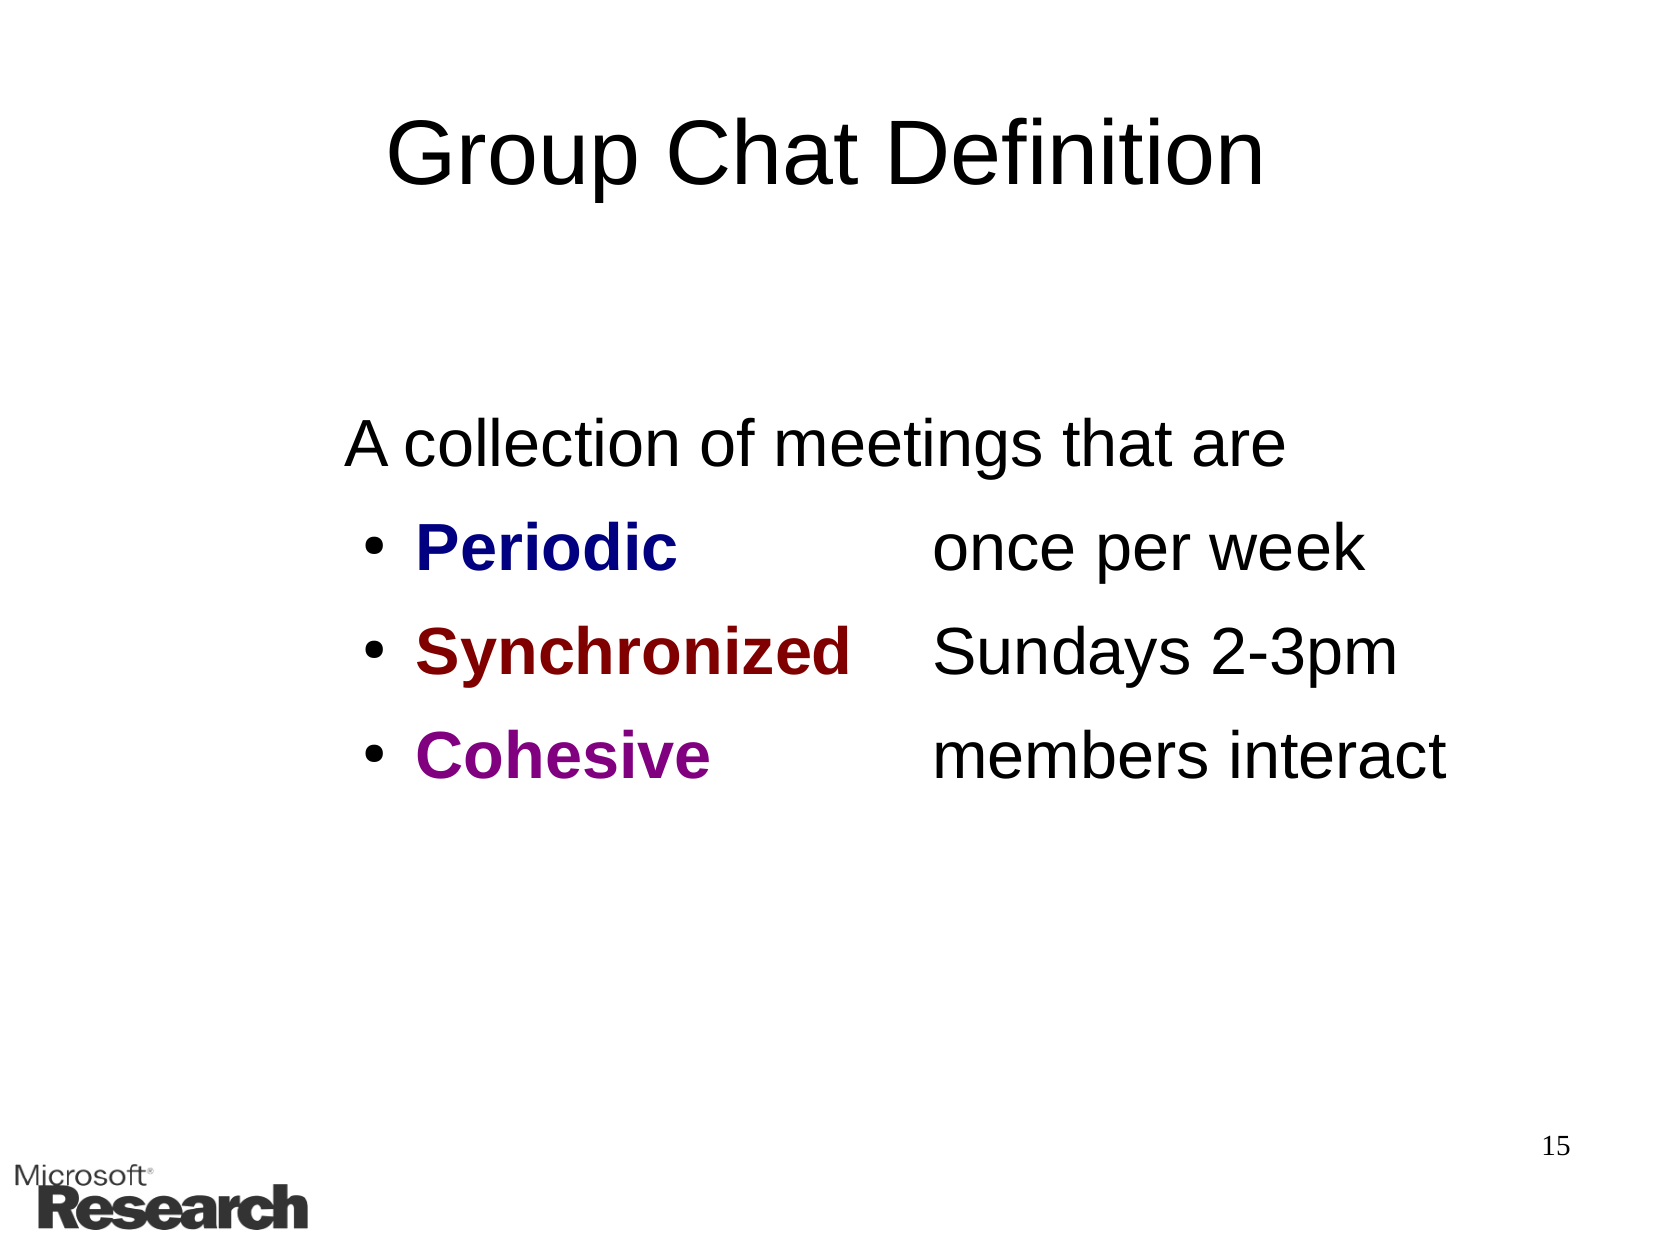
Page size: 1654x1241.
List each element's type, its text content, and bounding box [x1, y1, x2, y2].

title Group Chat Definition [82, 49, 1571, 257]
list A collection of meetings that are Periodic once per week Synchronized Sundays 2-3pm Cohesive members interact [344, 405, 1654, 1125]
picture [5, 1148, 322, 1241]
